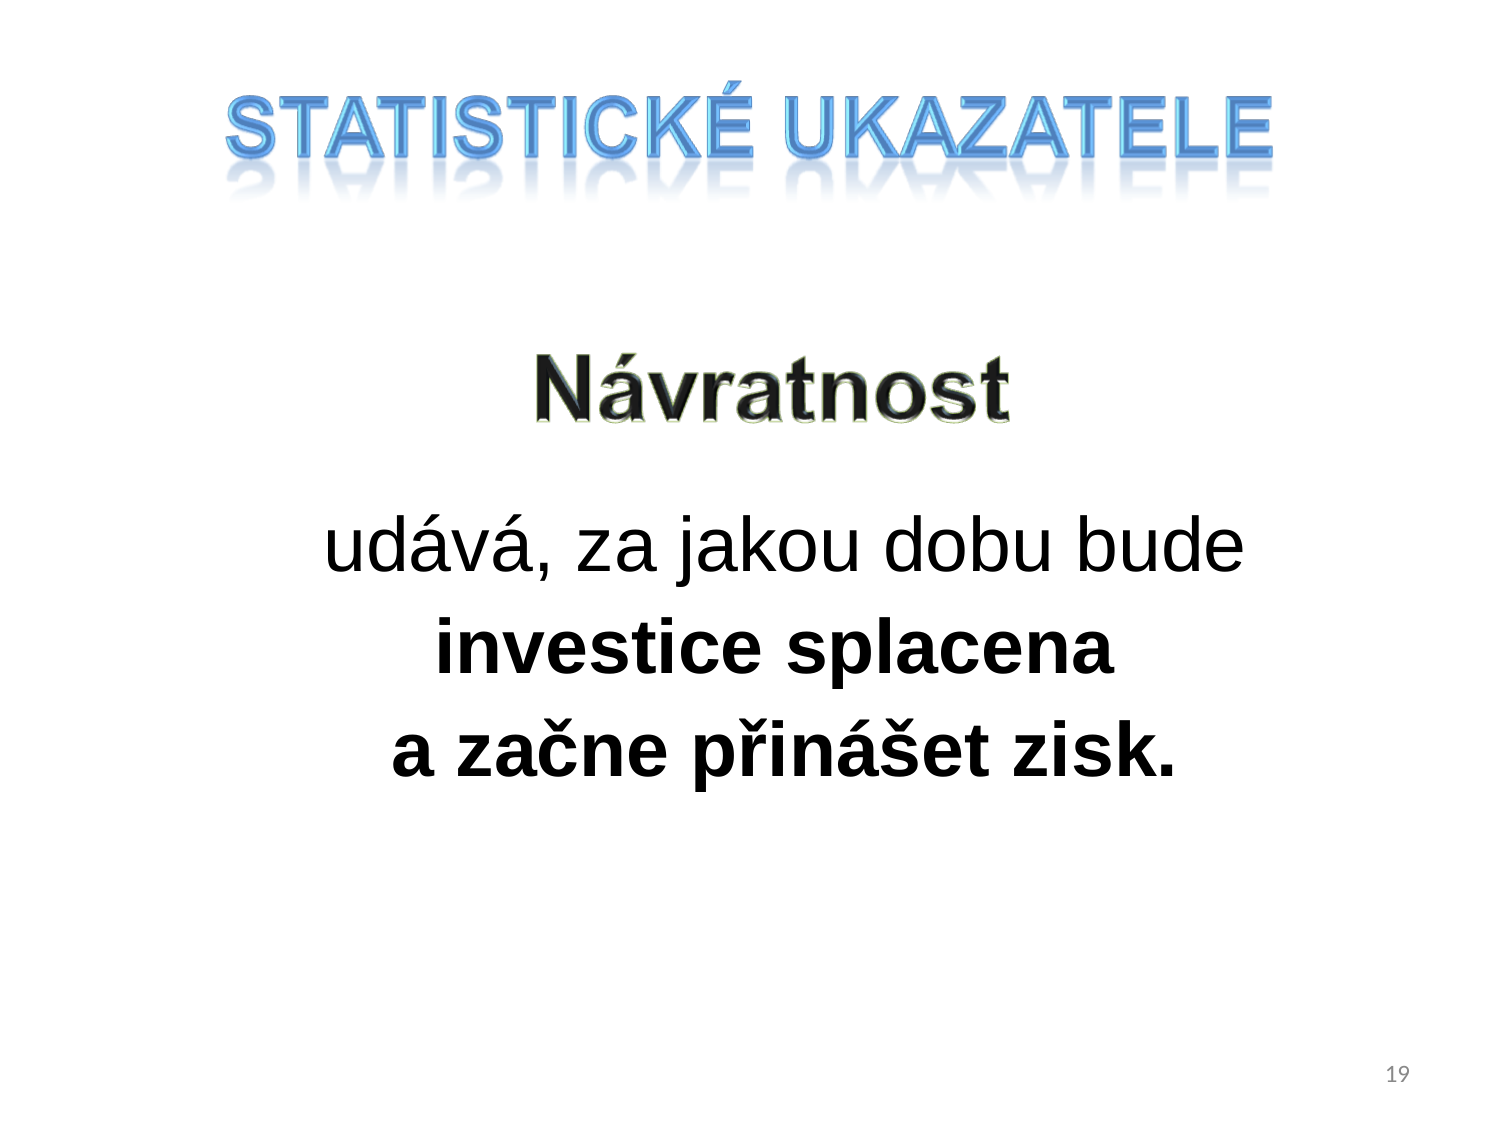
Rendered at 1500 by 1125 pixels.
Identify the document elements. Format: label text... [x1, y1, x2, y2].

list udává, za jakou dobu bude investice splacena a začne přinášet zisk. [159, 385, 1412, 894]
text_box <číslo> [1074, 1042, 1426, 1103]
text_box [73, 48, 1427, 272]
picture [473, 301, 1068, 454]
